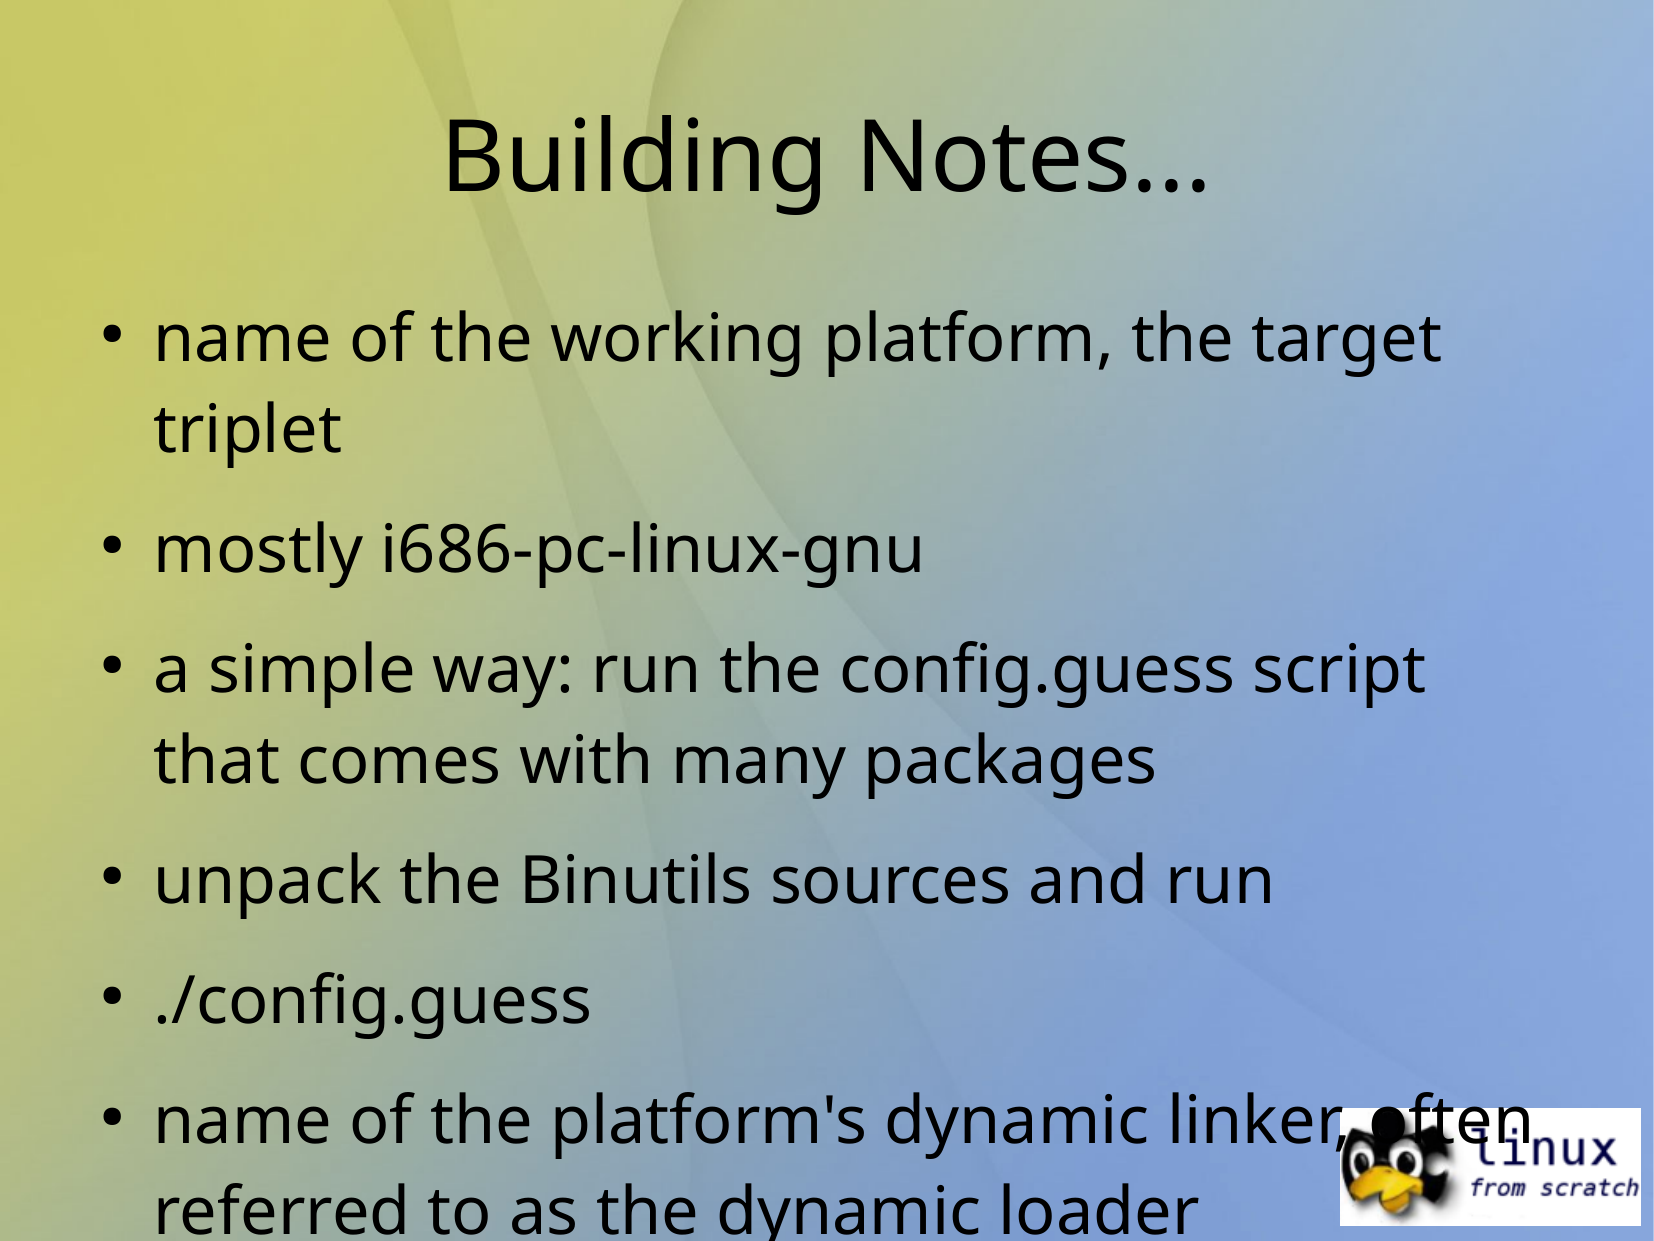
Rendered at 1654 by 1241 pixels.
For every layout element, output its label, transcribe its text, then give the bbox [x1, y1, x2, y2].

picture [0, 0, 1654, 1241]
title Building Notes... [82, 56, 1571, 250]
list name of the working platform, the target triplet mostly i686-pc-linux-gnu a simple way: run the config.guess script that comes with many packages unpack the Binutils sources and run ./config.guess name of the platform's dynamic linker, often referred to as the dynamic loader [82, 290, 1571, 1167]
